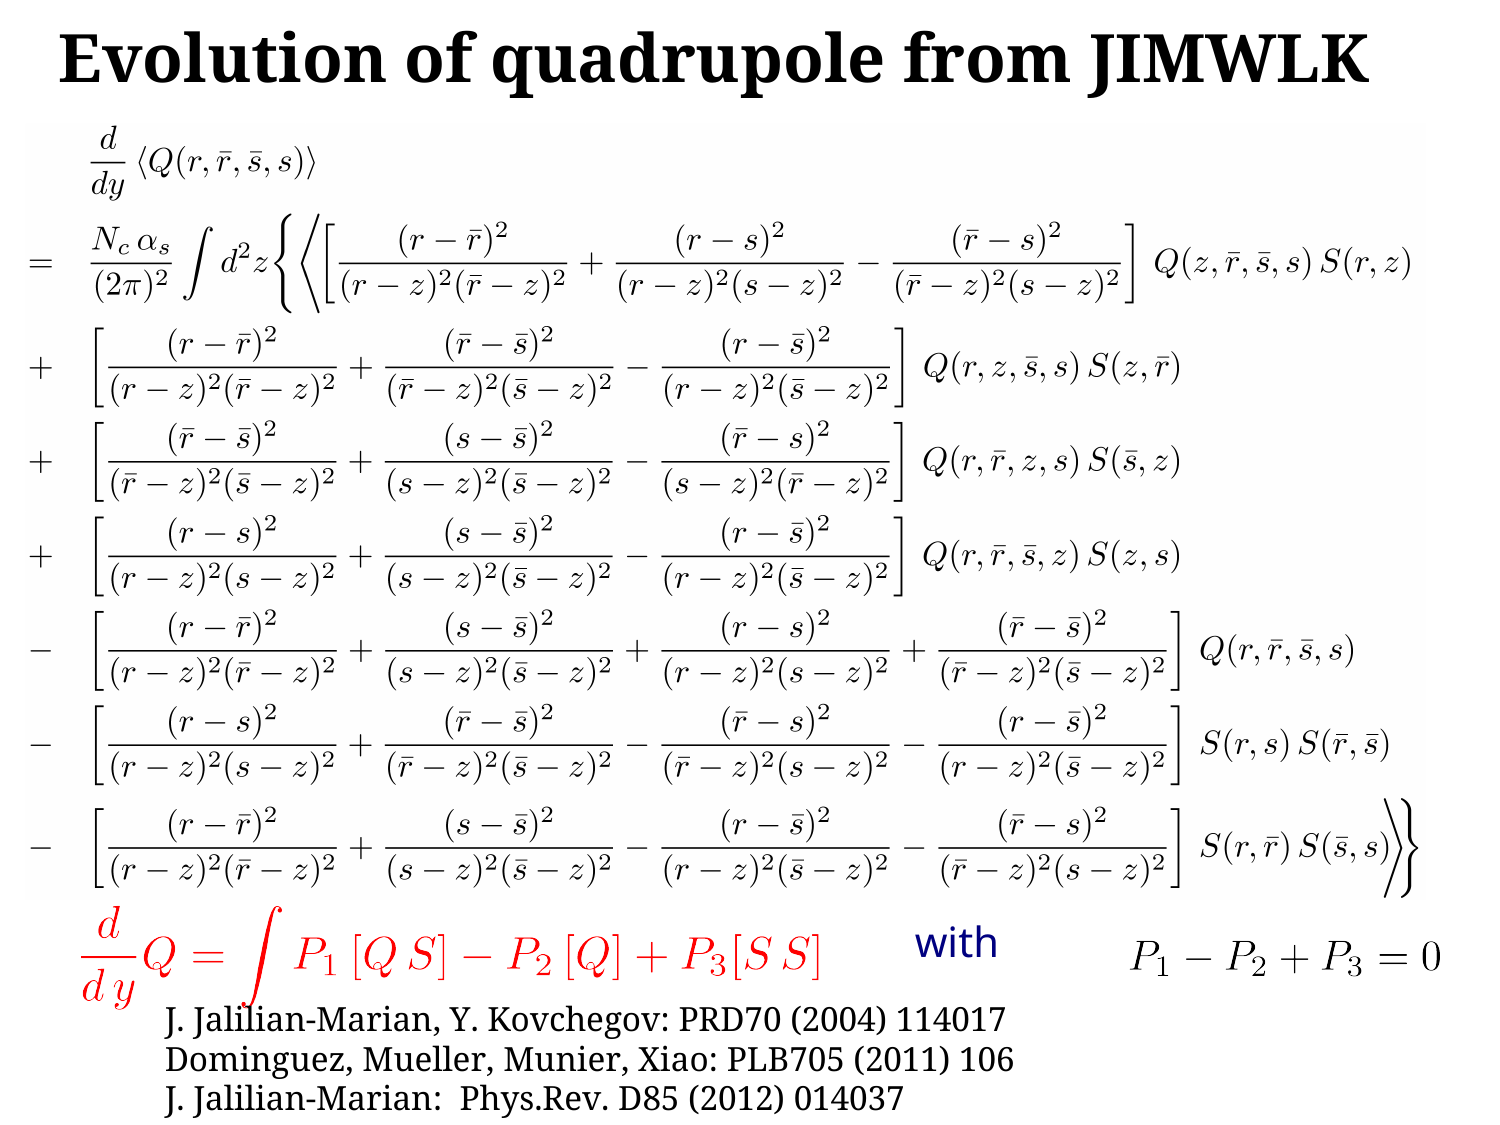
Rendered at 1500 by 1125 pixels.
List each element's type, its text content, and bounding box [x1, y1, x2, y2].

picture [1125, 937, 1446, 980]
picture [25, 123, 1426, 901]
text_box J. Jalilian-Marian, Y. Kovchegov: PRD70 (2004) 114017 Dominguez, Mueller, Munier, Xiao: PLB705 (2011) 106 J. Jalilian-Marian: Phys.Rev. D85 (2012) 014037 [150, 990, 1201, 1125]
text_box Evolution of quadrupole from JIMWLK [9, 8, 1431, 103]
picture [75, 902, 827, 1013]
text_box with [900, 900, 1028, 976]
